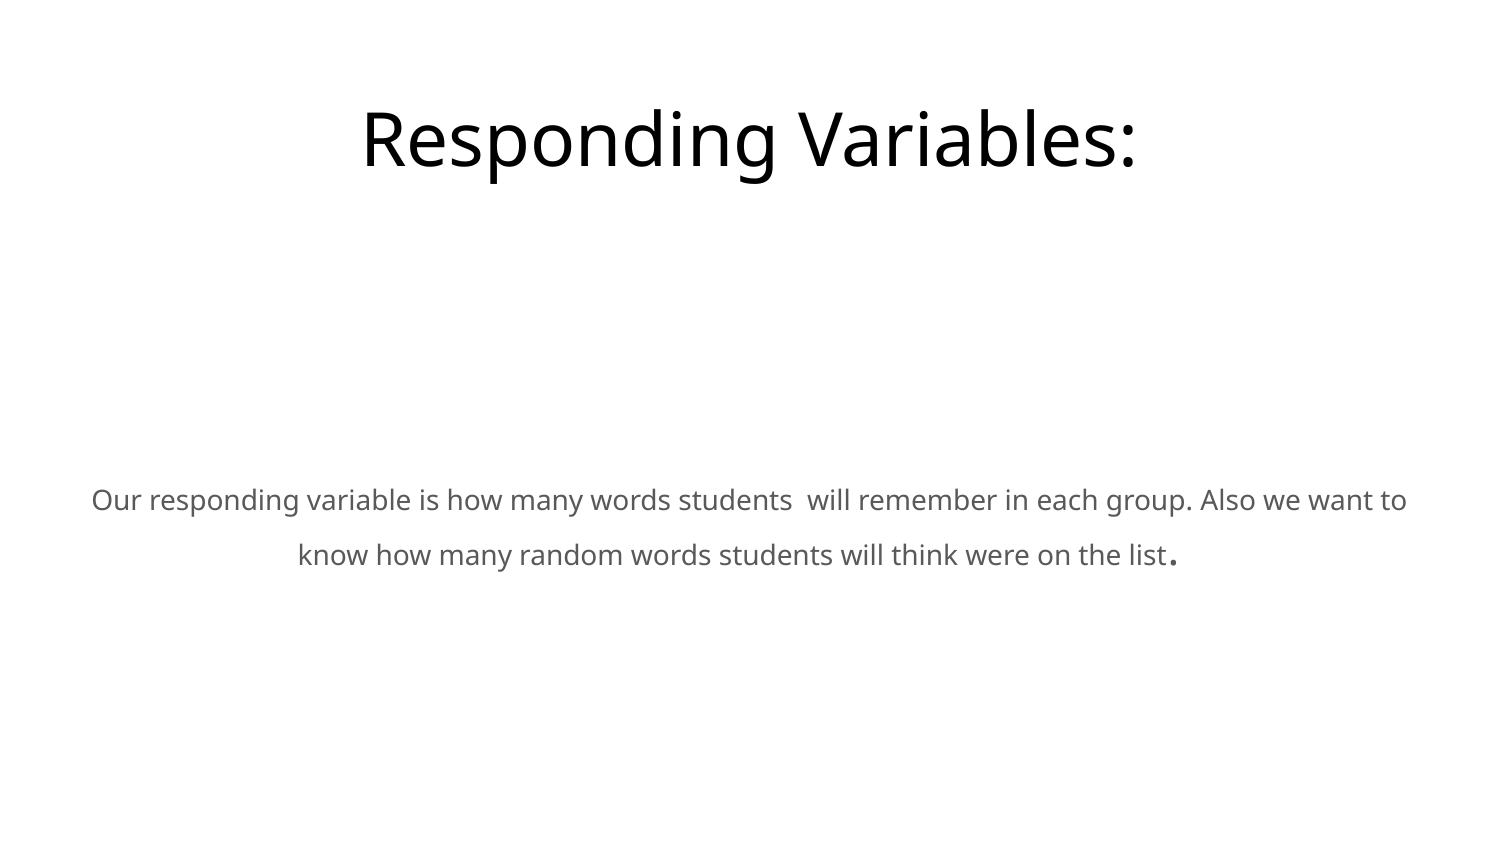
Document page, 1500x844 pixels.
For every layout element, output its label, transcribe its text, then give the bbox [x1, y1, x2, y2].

subtitle Our responding variable is how many words students will remember in each group. Also we want to know how many random words students will think were on the list. [51, 465, 1449, 595]
title Responding Variables: [51, 70, 1449, 408]
